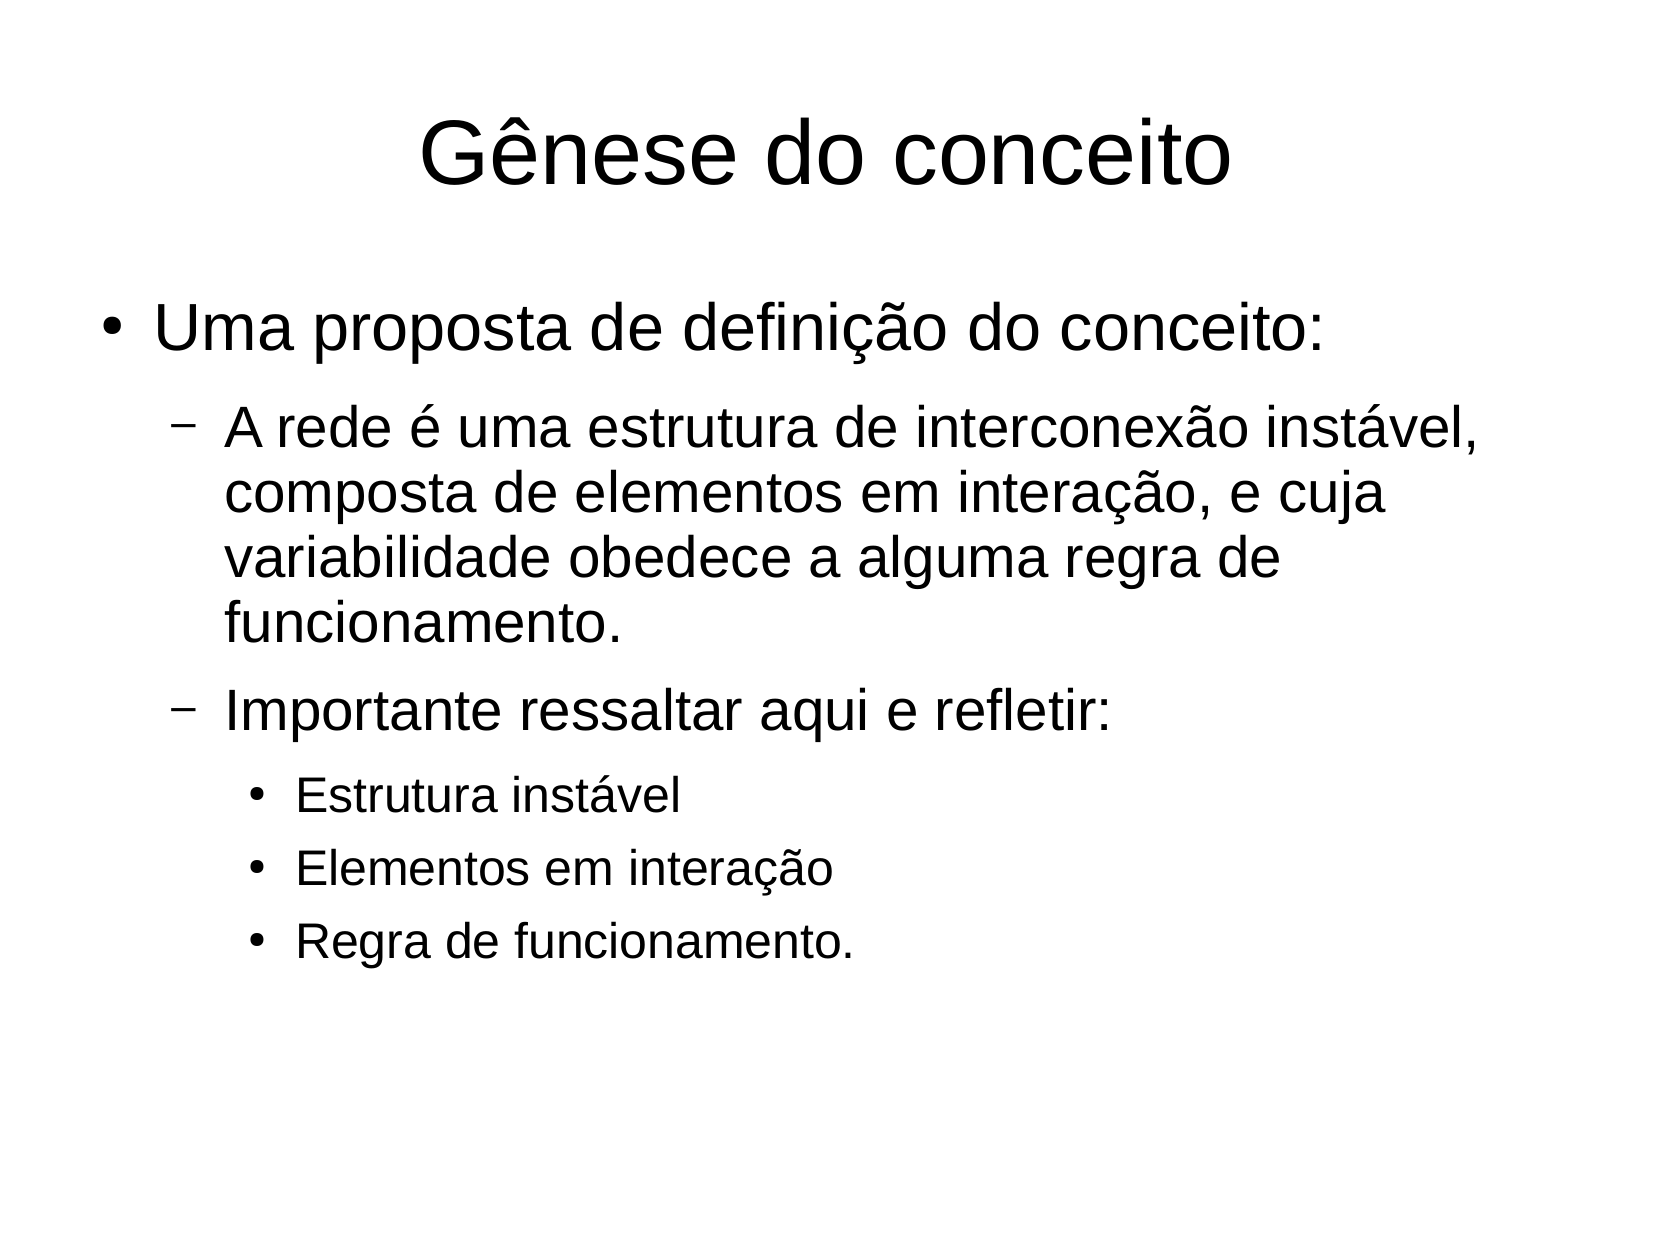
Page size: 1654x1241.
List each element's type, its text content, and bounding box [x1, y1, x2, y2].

list Uma proposta de definição do conceito: A rede é uma estrutura de interconexão instável, composta de elementos em interação, e cuja variabilidade obedece a alguma regra de funcionamento. Importante ressaltar aqui e refletir: Estrutura instável Elementos em interação Regra de funcionamento. [82, 290, 1571, 1109]
title Gênese do conceito [82, 49, 1571, 257]
